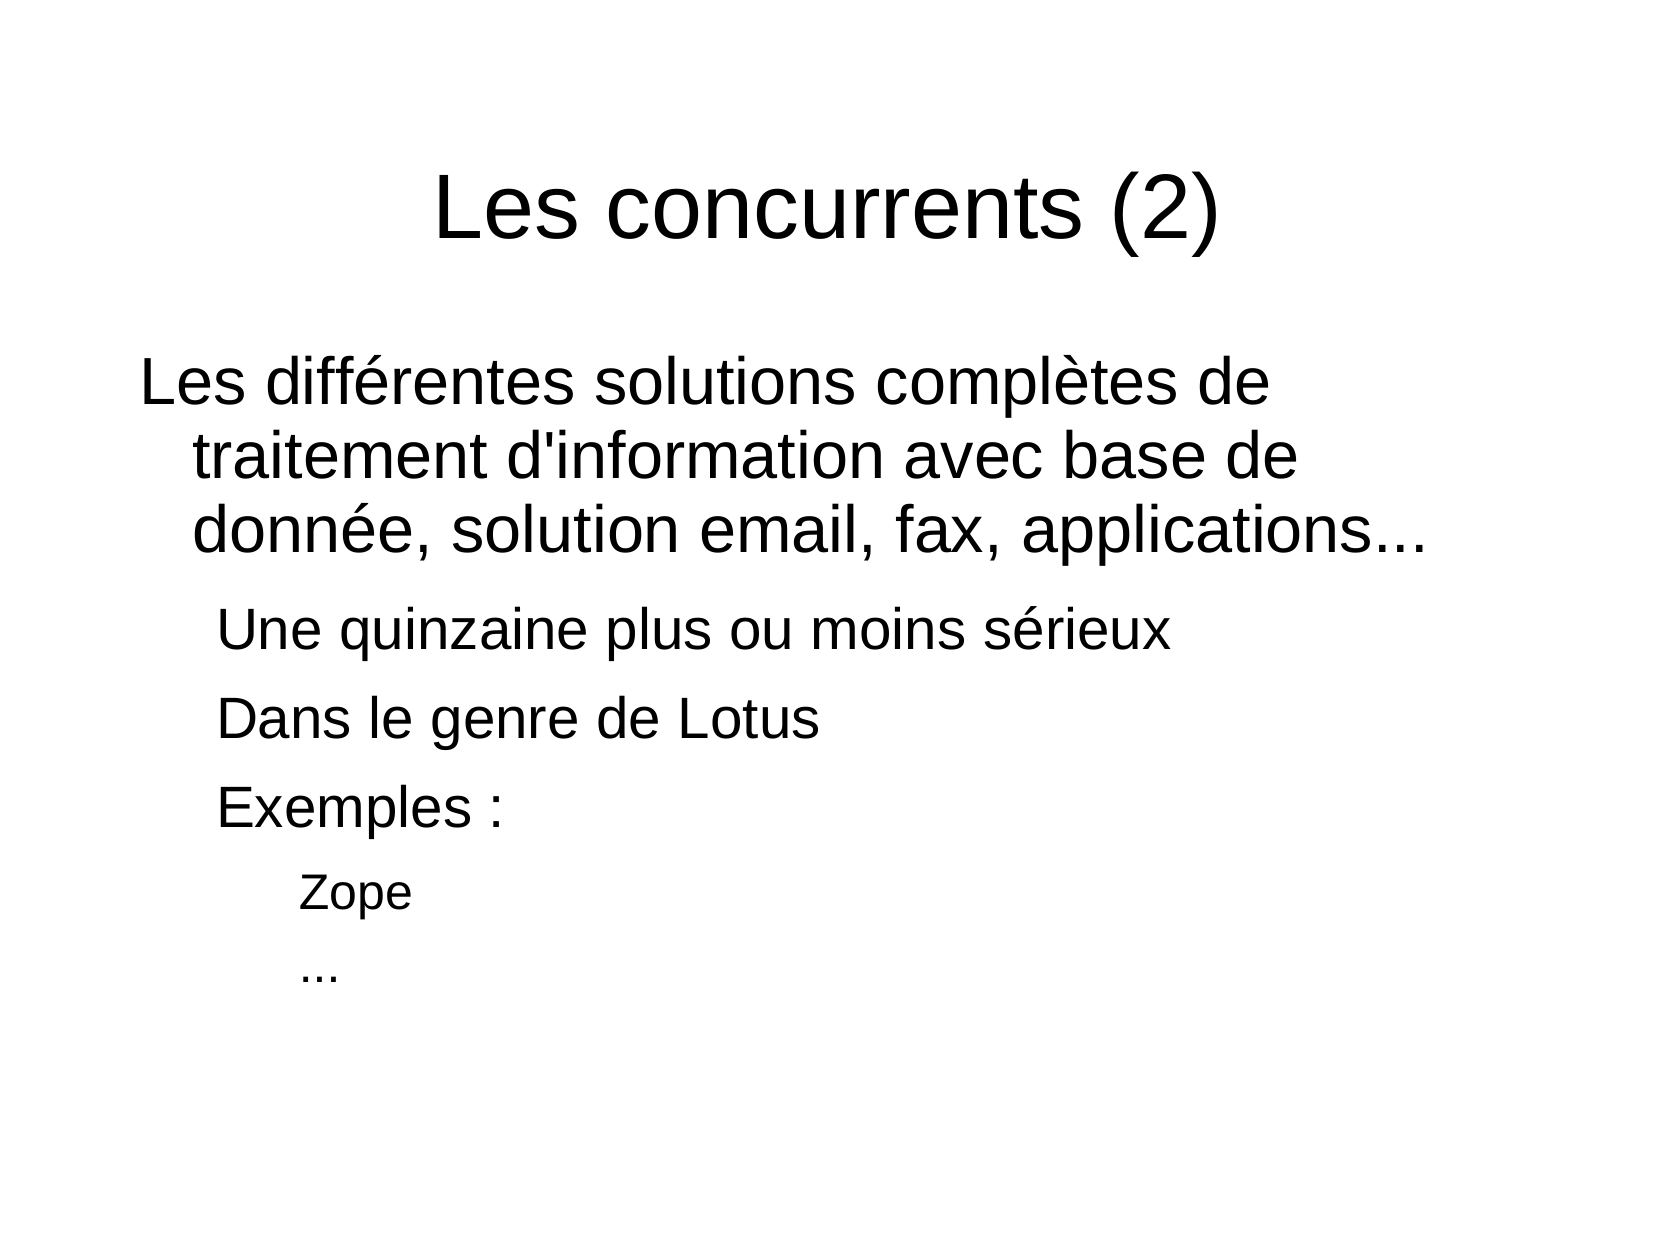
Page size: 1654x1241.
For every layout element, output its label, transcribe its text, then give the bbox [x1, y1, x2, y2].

title Les concurrents (2) [121, 102, 1534, 311]
list Les différentes solutions complètes de traitement d'information avec base de donnée, solution email, fax, applications... Une quinzaine plus ou moins sérieux Dans le genre de Lotus Exemples : Zope ... [121, 344, 1534, 1127]
